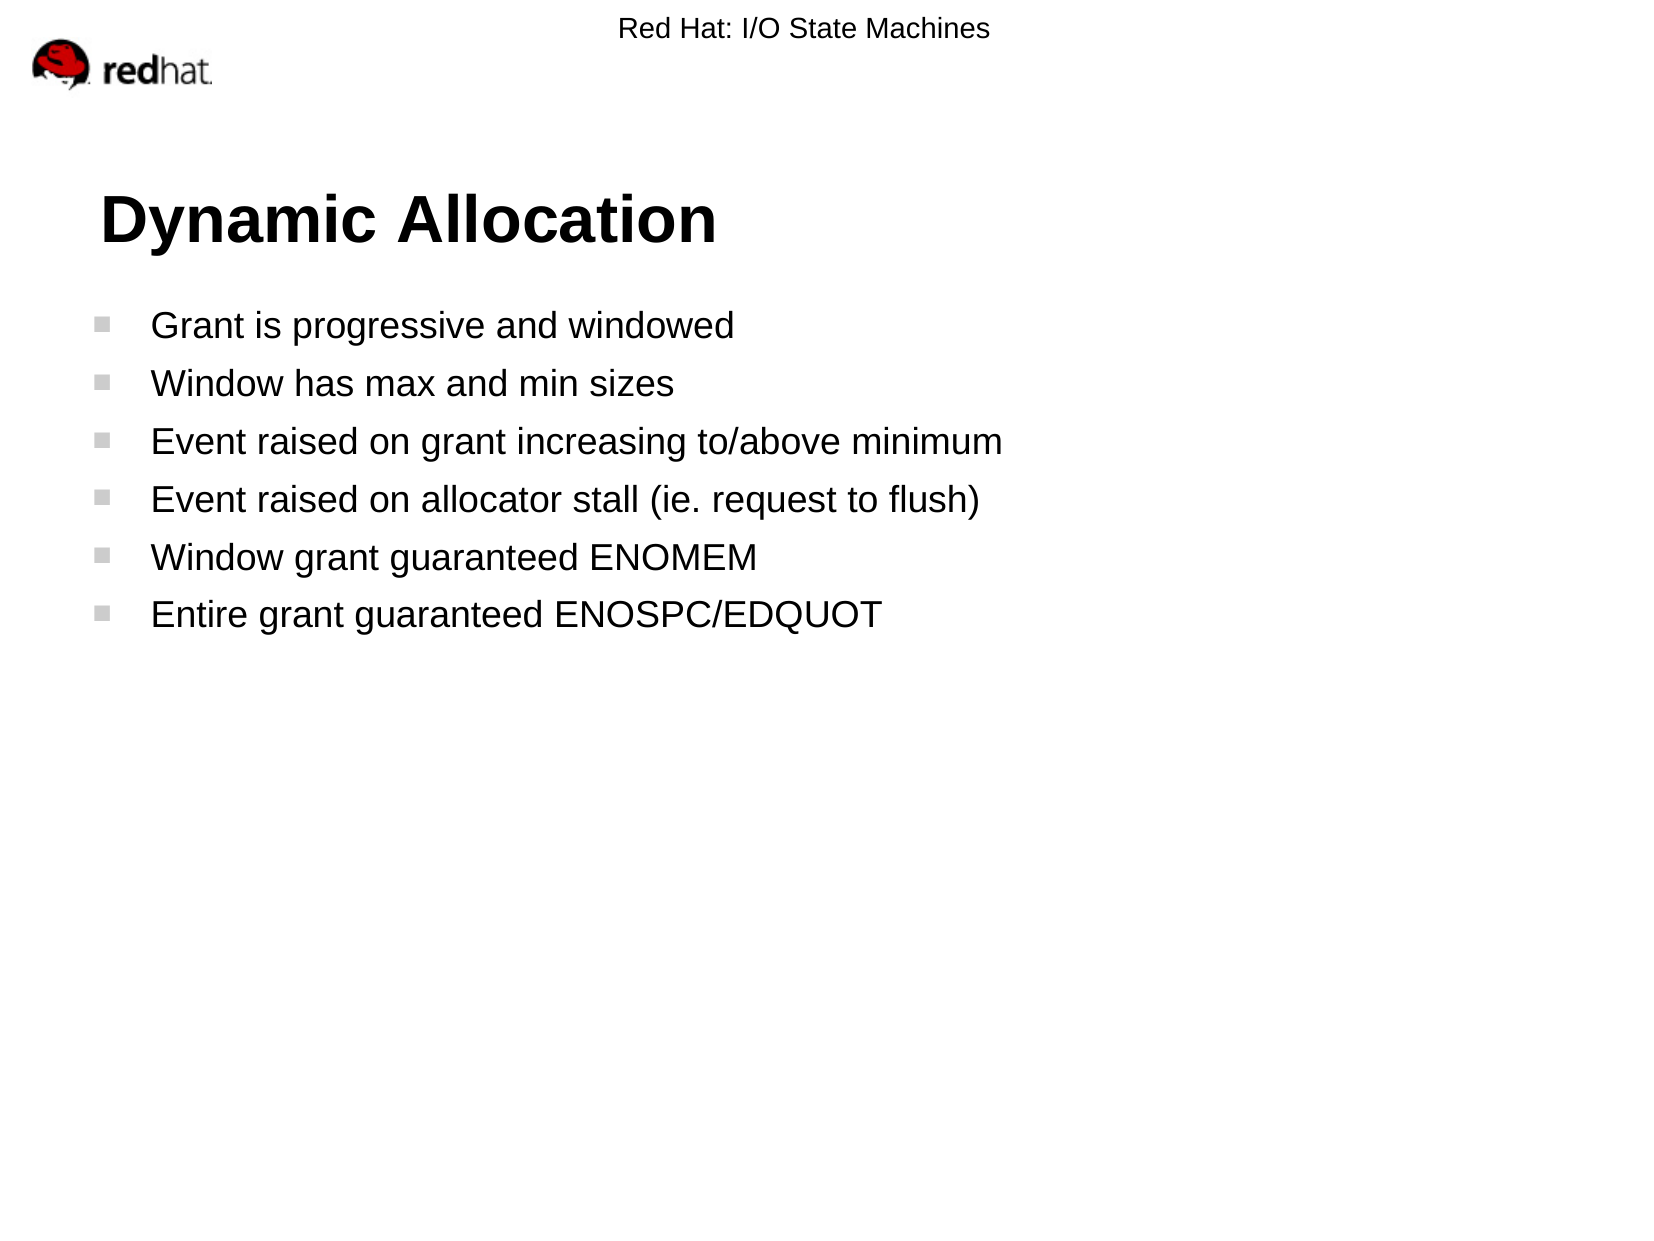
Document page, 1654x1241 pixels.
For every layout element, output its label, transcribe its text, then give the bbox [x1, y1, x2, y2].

list Grant is progressive and windowed Window has max and min sizes Event raised on grant increasing to/above minimum Event raised on allocator stall (ie. request to flush) Window grant guaranteed ENOMEM Entire grant guaranteed ENOSPC/EDQUOT [94, 304, 1500, 1174]
title Dynamic Allocation [100, 164, 1506, 275]
picture [31, 37, 212, 98]
